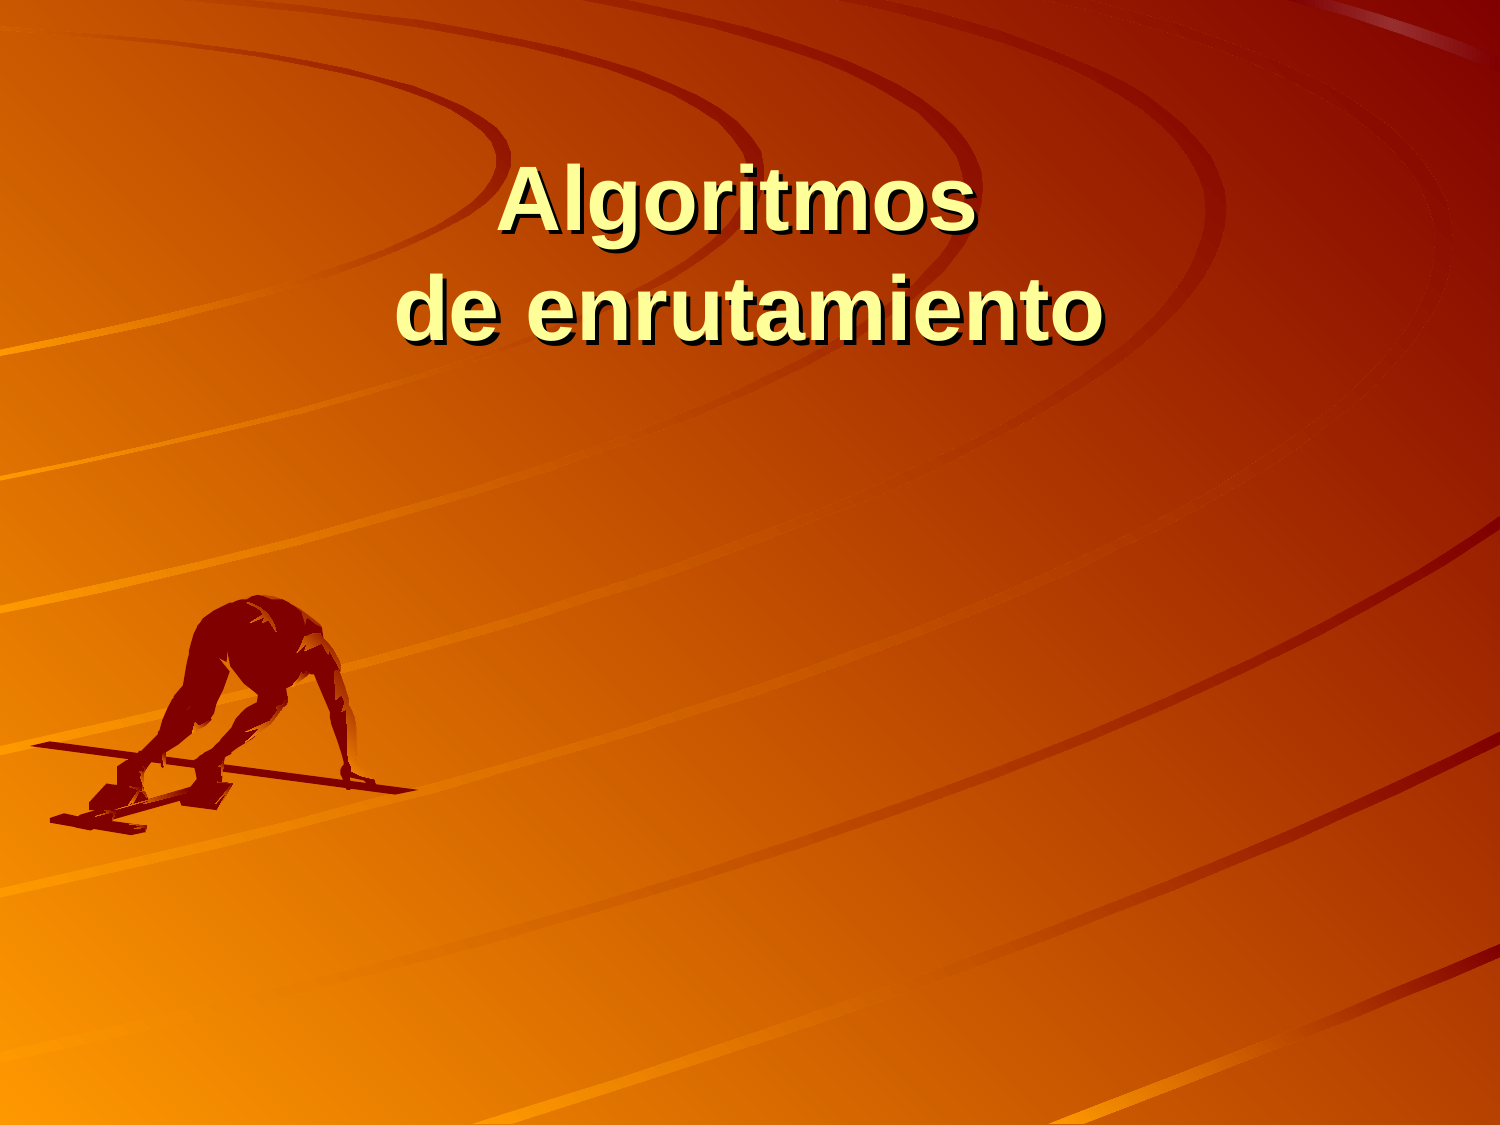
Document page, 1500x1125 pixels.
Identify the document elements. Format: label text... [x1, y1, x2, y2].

title Algoritmos de enrutamiento [112, 125, 1388, 367]
